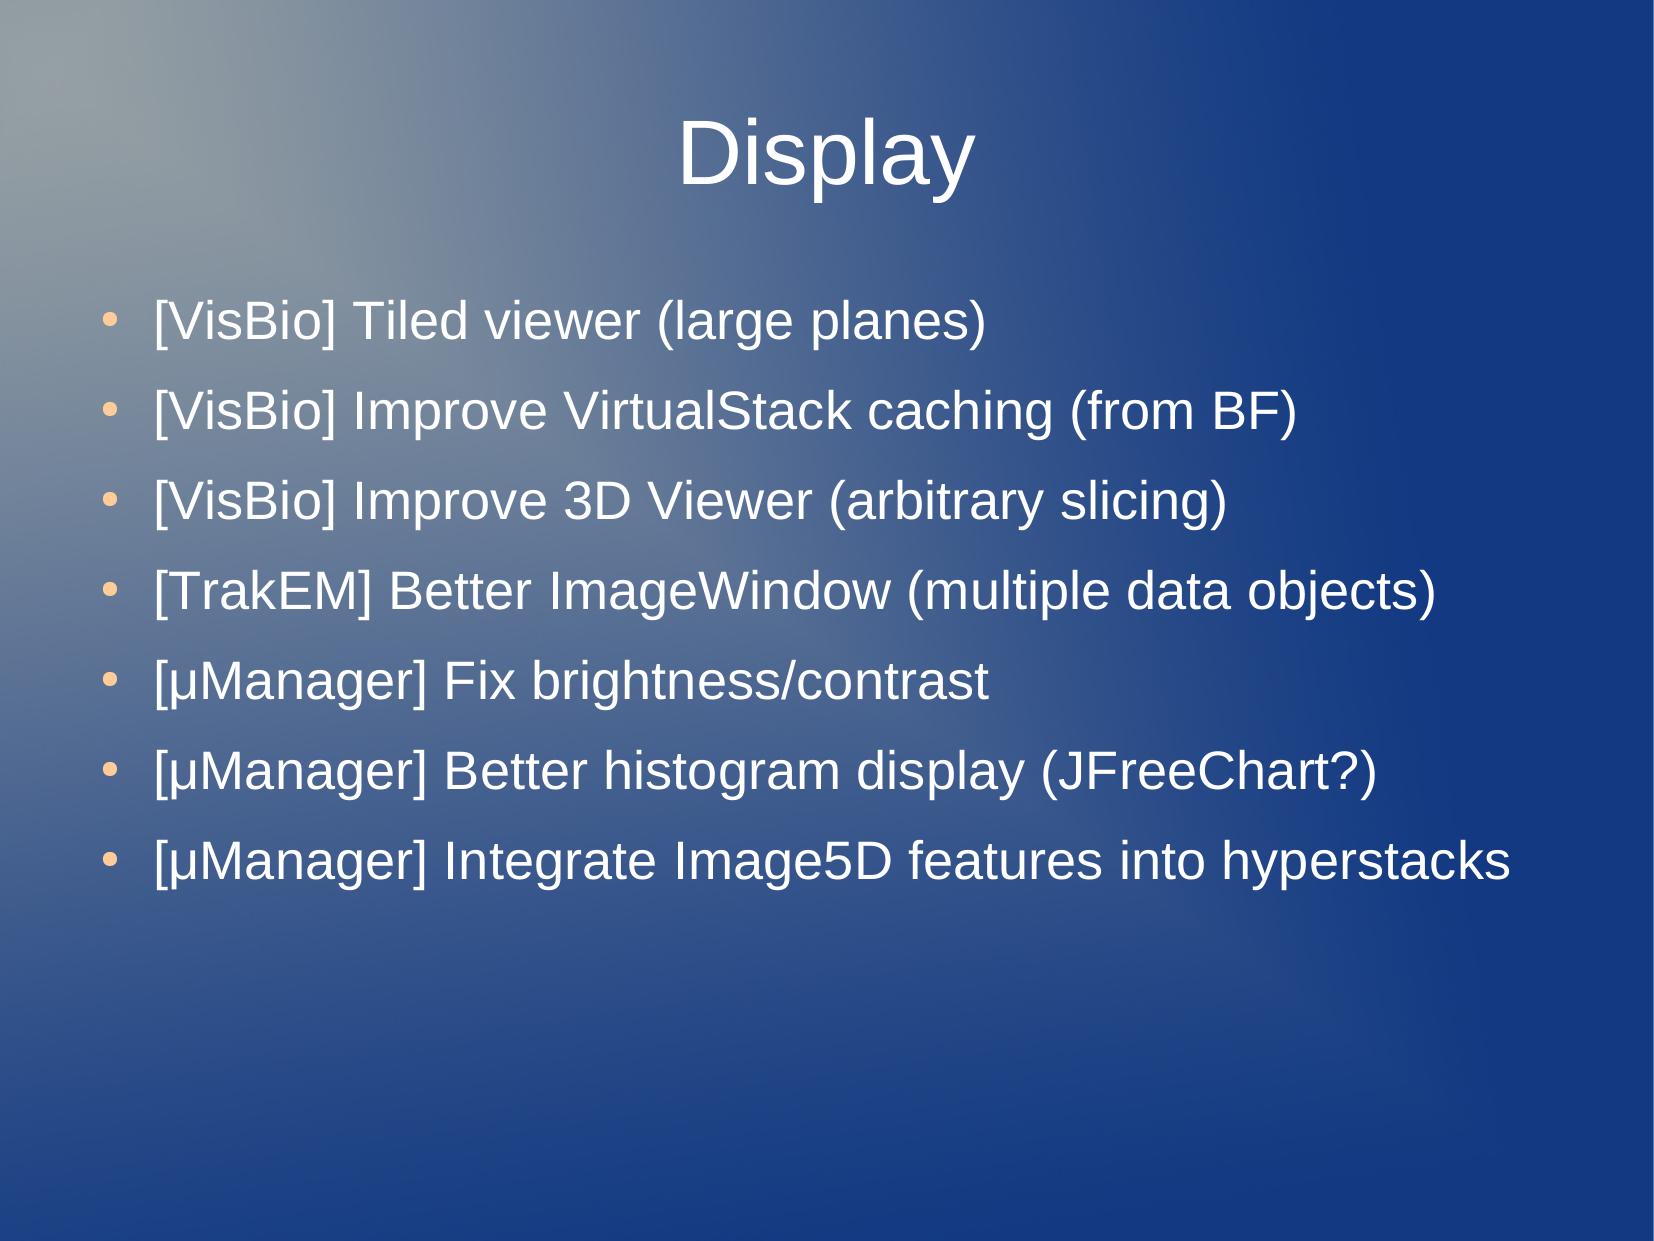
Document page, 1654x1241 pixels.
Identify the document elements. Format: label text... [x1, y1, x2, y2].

list [VisBio] Tiled viewer (large planes) [VisBio] Improve VirtualStack caching (from BF) [VisBio] Improve 3D Viewer (arbitrary slicing) [TrakEM] Better ImageWindow (multiple data objects) [μManager] Fix brightness/contrast [μManager] Better histogram display (JFreeChart?) [μManager] Integrate Image5D features into hyperstacks [82, 290, 1571, 1094]
picture [0, 0, 1654, 1241]
title Display [82, 56, 1571, 250]
